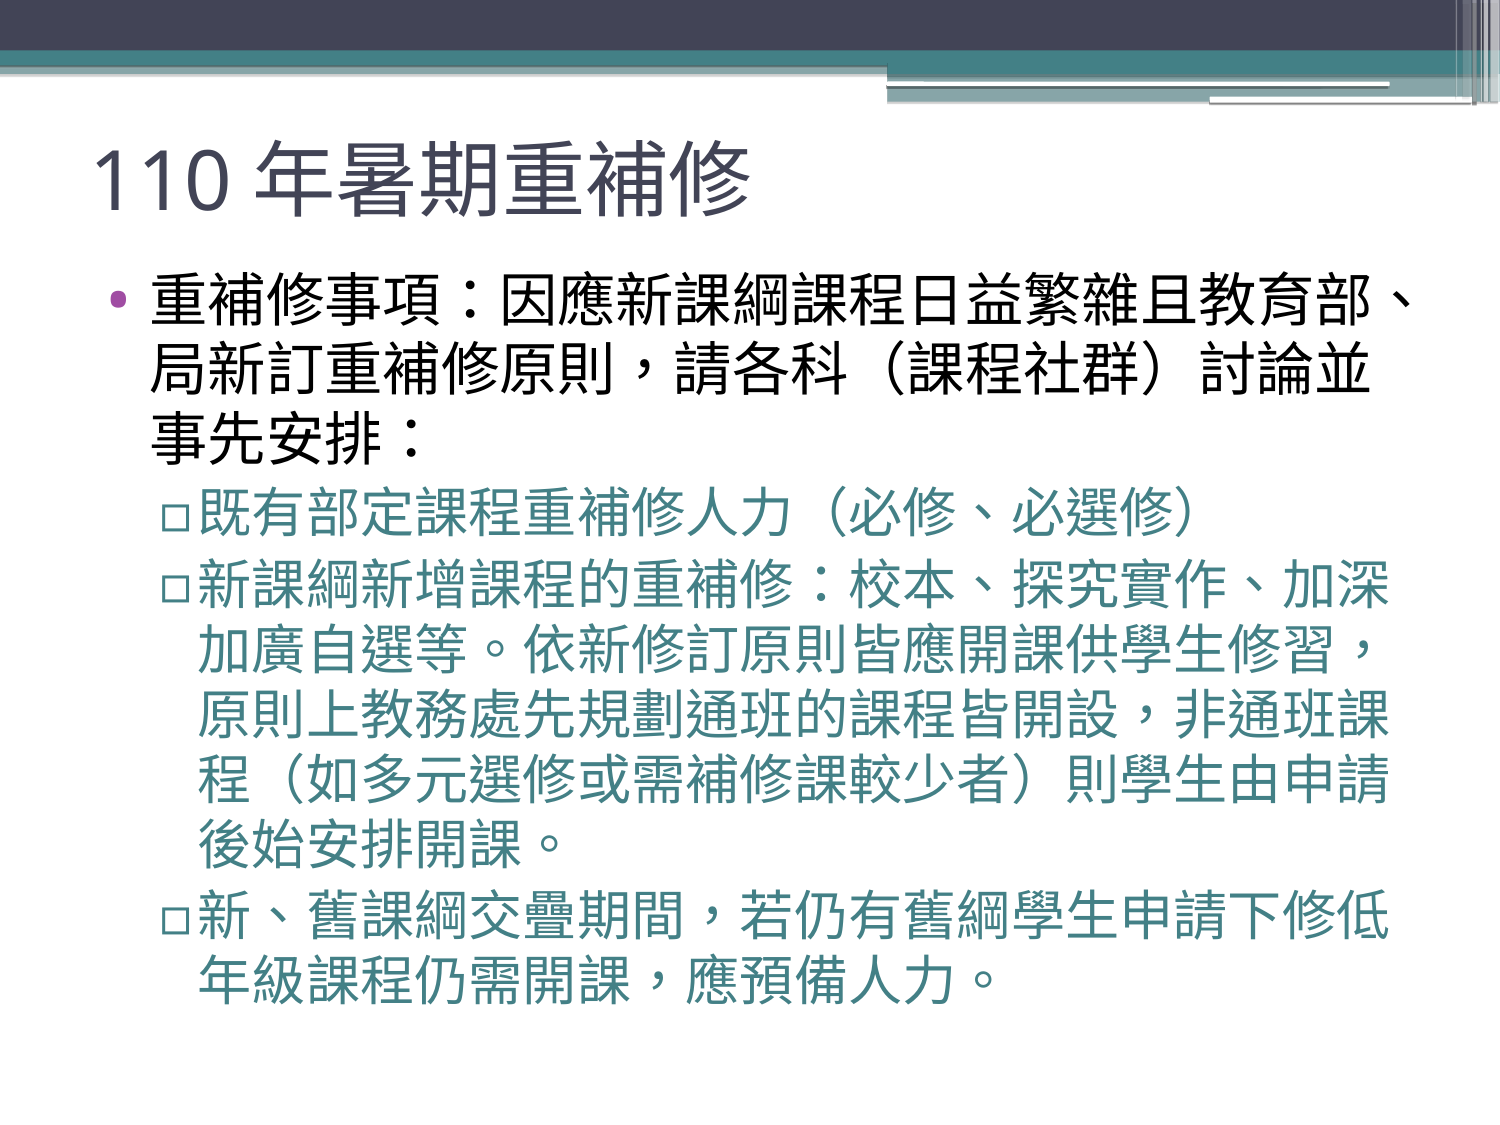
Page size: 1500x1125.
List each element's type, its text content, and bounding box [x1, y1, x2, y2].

title 110年暑期重補修 [75, 90, 1425, 255]
list 重補修事項：因應新課綱課程日益繁雜且教育部、局新訂重補修原則，請各科（課程社群）討論並事先安排： 既有部定課程重補修人力（必修、必選修） 新課綱新增課程的重補修：校本、探究實作、加深加廣自選等。依新修訂原則皆應開課供學生修習，原則上教務處先規劃通班的課程皆開設，非通班課程（如多元選修或需補修課較少者）則學生由申請後始安排開課。 新、舊課綱交疊期間，若仍有舊綱學生申請下修低年級課程仍需開課，應預備人力。 [75, 255, 1425, 1079]
